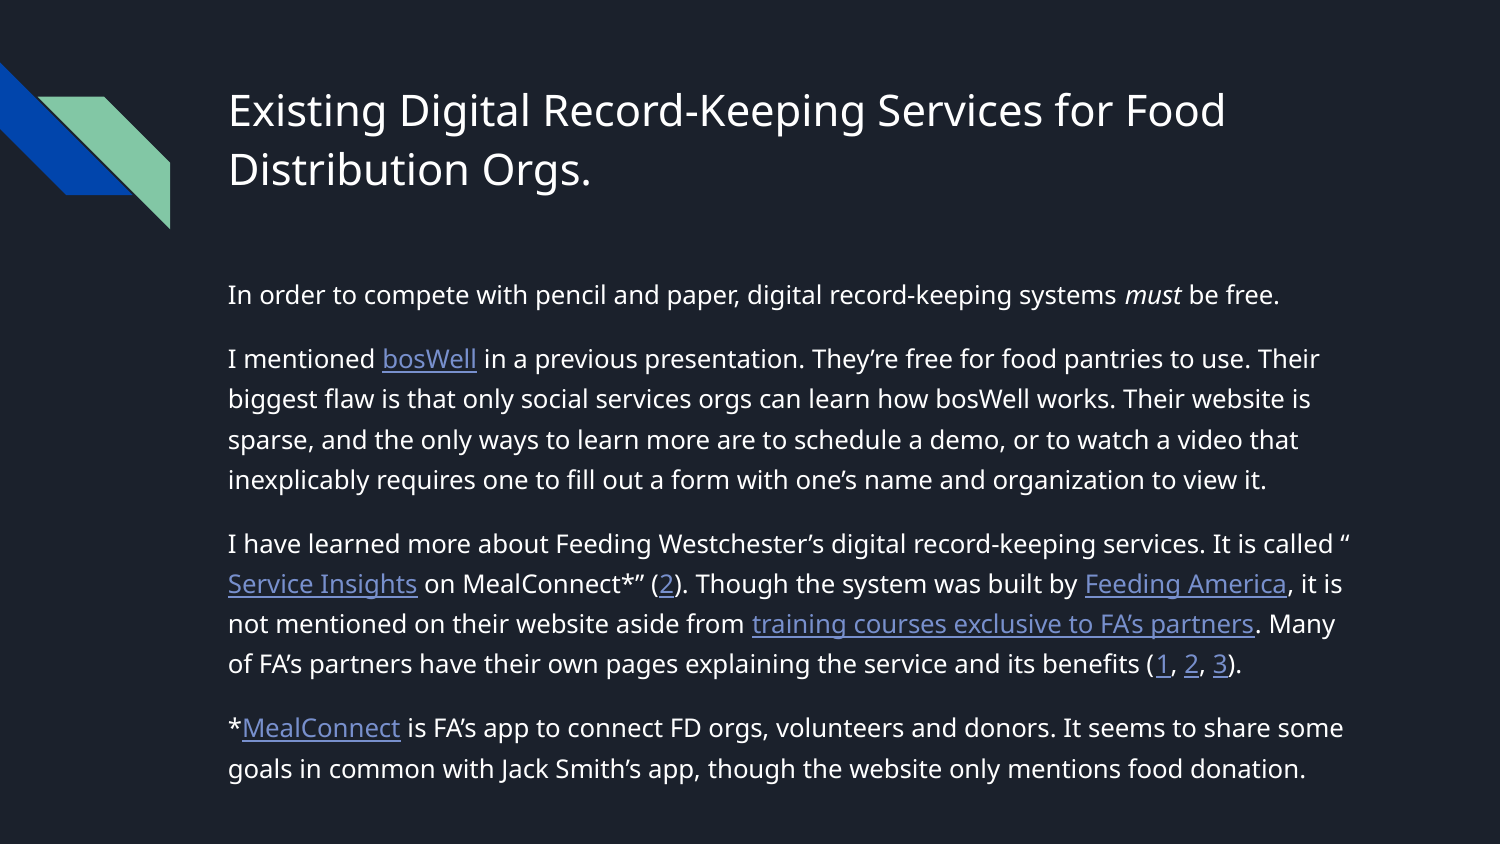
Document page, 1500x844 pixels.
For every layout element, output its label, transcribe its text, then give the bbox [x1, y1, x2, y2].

title Existing Digital Record-Keeping Services for Food Distribution Orgs. [212, 64, 1368, 215]
list In order to compete with pencil and paper, digital record-keeping systems must be free. I mentioned bosWell in a previous presentation. They’re free for food pantries to use. Their biggest flaw is that only social services orgs can learn how bosWell works. Their website is sparse, and the only ways to learn more are to schedule a demo, or to watch a video that inexplicably requires one to fill out a form with one’s name and organization to view it. I have learned more about Feeding Westchester’s digital record-keeping services. It is called “Service Insights on MealConnect*” (2). Though the system was built by Feeding America, it is not mentioned on their website aside from training courses exclusive to FA’s partners. Many of FA’s partners have their own pages explaining the service and its benefits (1, 2, 3). *MealConnect is FA’s app to connect FD orgs, volunteers and donors. It seems to share some goals in common with Jack Smith’s app, though the website only mentions food donation. [212, 257, 1368, 811]
